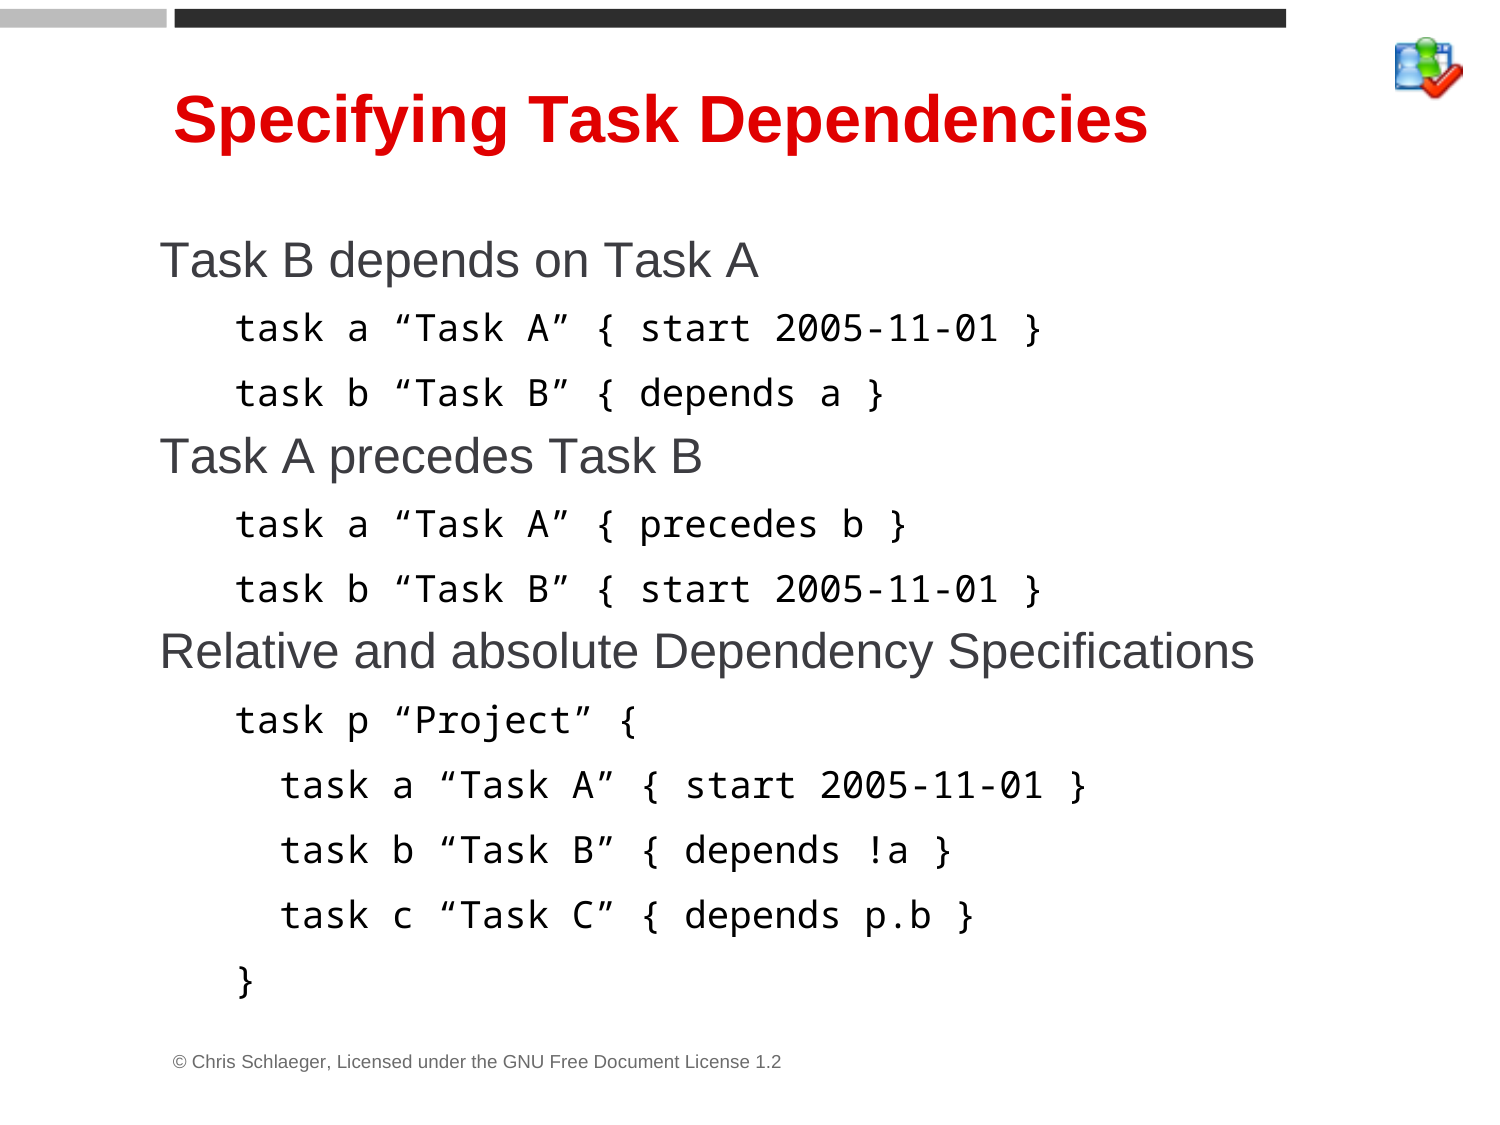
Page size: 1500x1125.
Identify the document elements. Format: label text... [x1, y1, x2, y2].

picture [1395, 37, 1463, 105]
title Specifying Task Dependencies [173, 41, 1395, 205]
list Task B depends on Task A task a “Task A” { start 2005-11-01 } task b “Task B” { depends a } Task A precedes Task B task a “Task A” { precedes b } task b “Task B” { start 2005-11-01 } Relative and absolute Dependency Specifications task p “Project” { task a “Task A” { start 2005-11-01 } task b “Task B” { depends !a } task c “Task C” { depends p.b } } [159, 234, 1395, 981]
